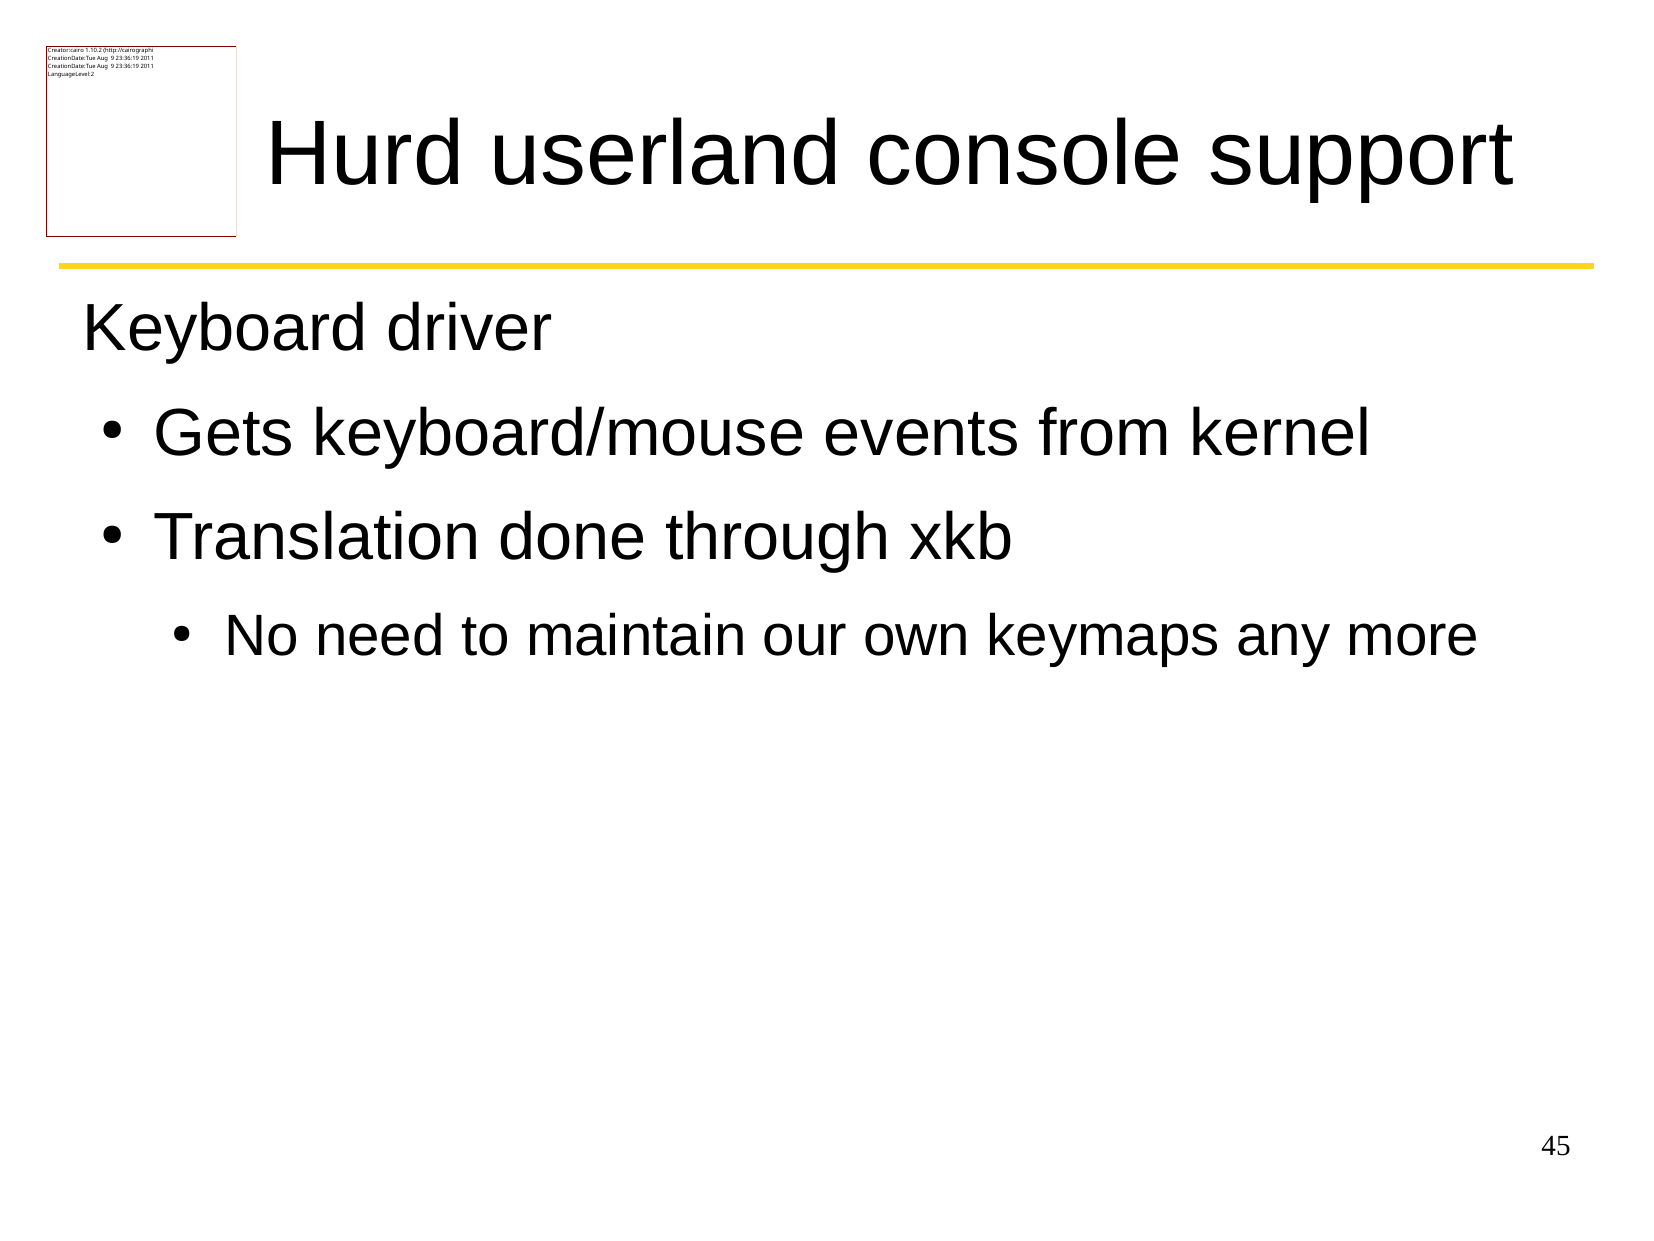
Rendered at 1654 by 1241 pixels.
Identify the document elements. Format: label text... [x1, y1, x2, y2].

title Hurd userland console support [265, 49, 1571, 257]
list Keyboard driver Gets keyboard/mouse events from kernel Translation done through xkb No need to maintain our own keymaps any more [82, 290, 1571, 1010]
